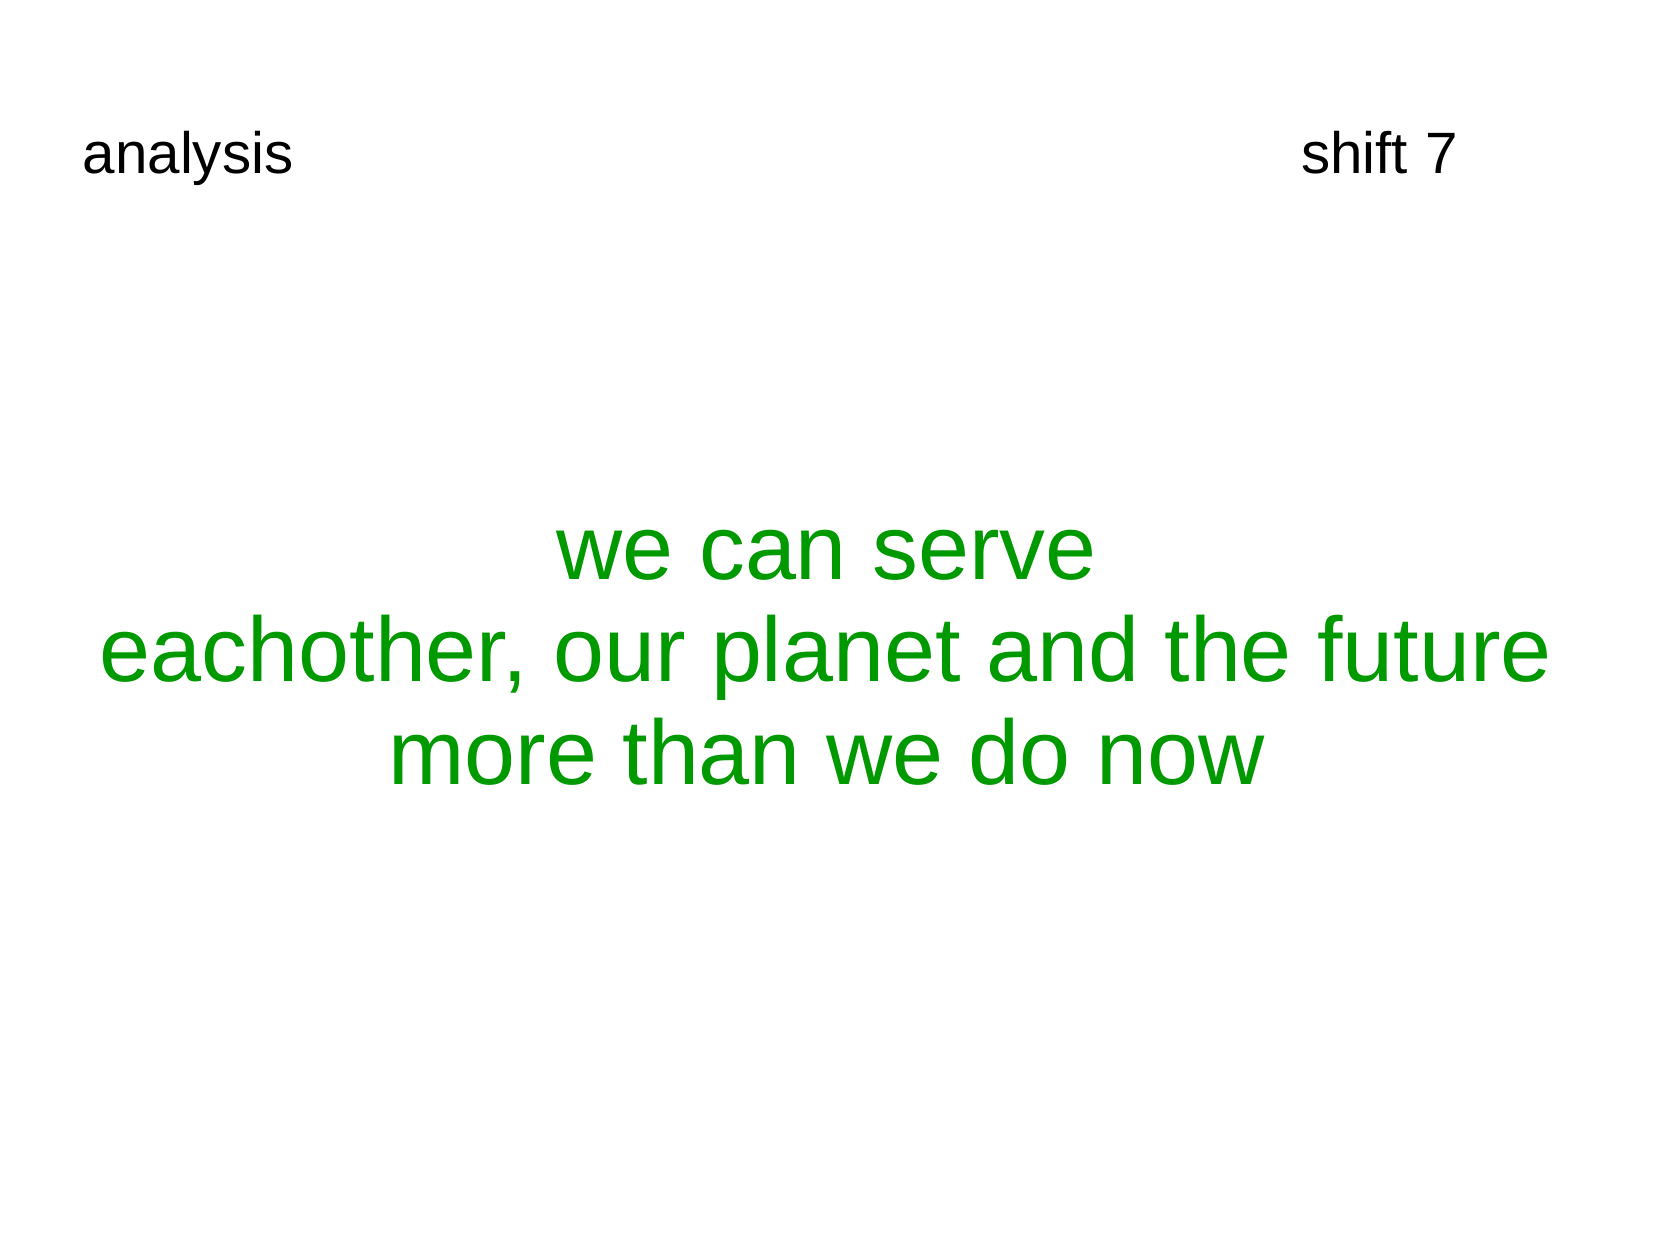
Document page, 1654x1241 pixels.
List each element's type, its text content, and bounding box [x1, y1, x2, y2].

text_box we can serve eachother, our planet and the future more than we do now [82, 290, 1571, 1010]
title 7 [1425, 49, 1572, 257]
title shift [767, 49, 1409, 257]
title analysis [82, 49, 767, 257]
